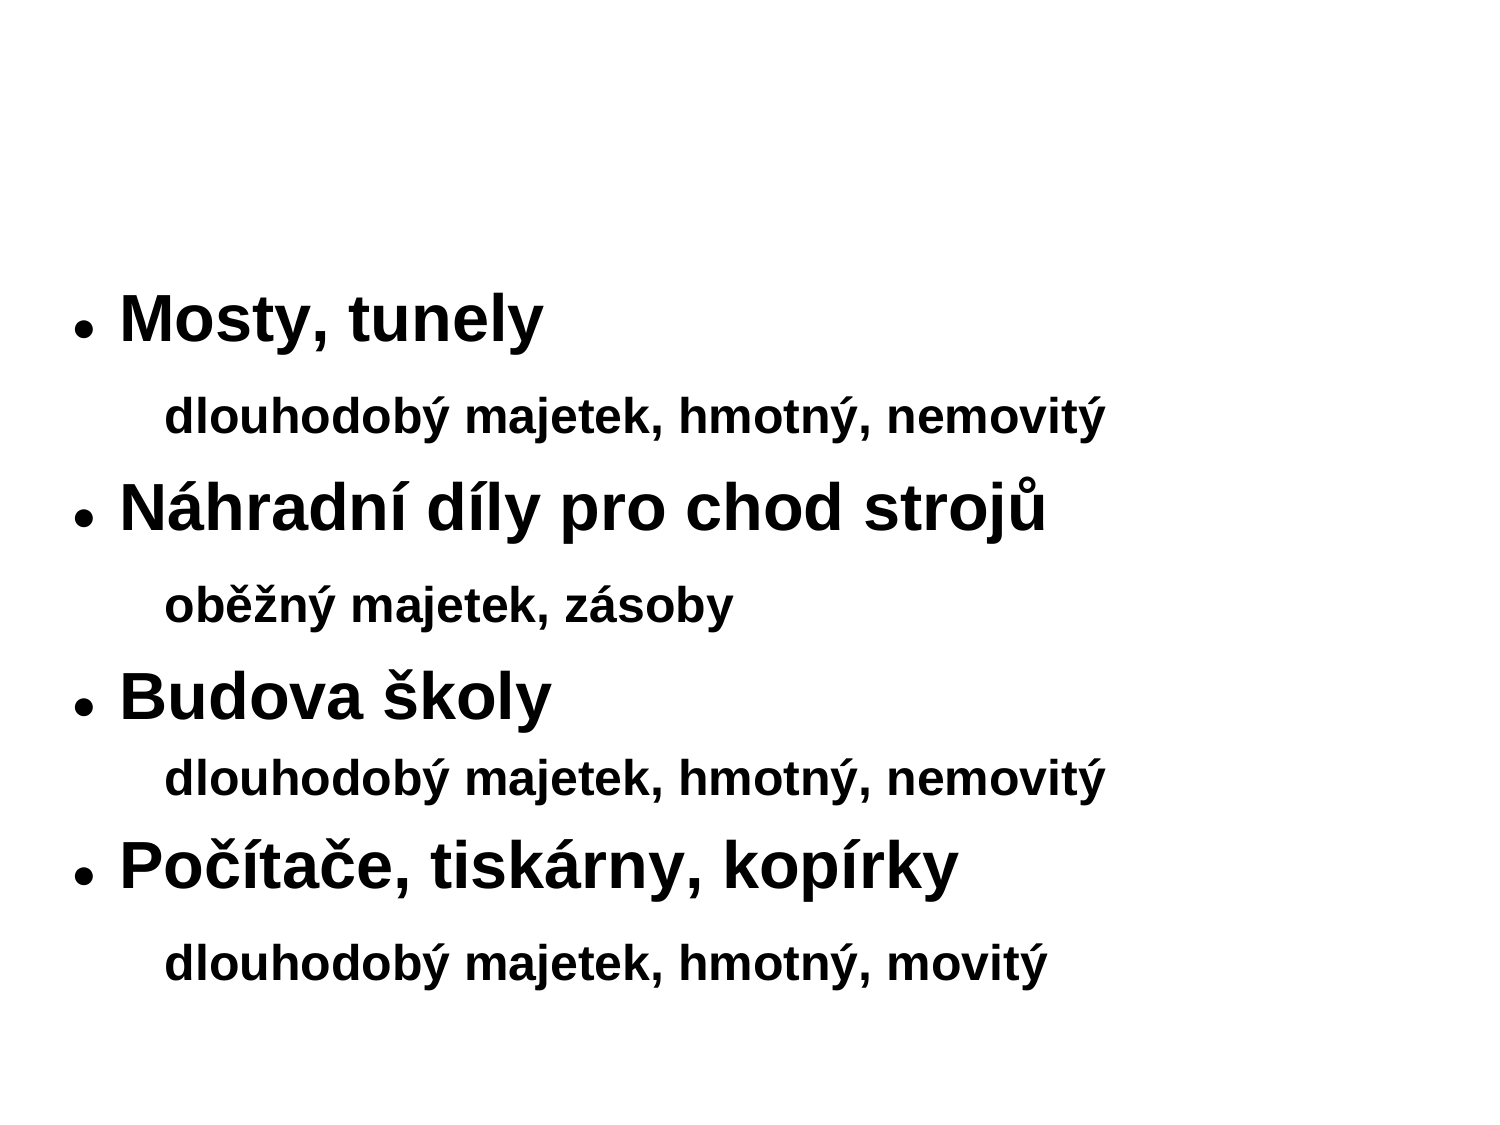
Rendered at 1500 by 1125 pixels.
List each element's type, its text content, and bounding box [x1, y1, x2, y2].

list ● Mosty, tunely dlouhodobý majetek, hmotný, nemovitý ● Náhradní díly pro chod strojů oběžný majetek, zásoby ● Budova školy dlouhodobý majetek, hmotný, nemovitý ● Počítače, tiskárny, kopírky dlouhodobý majetek, hmotný, movitý [0, 267, 1427, 1010]
